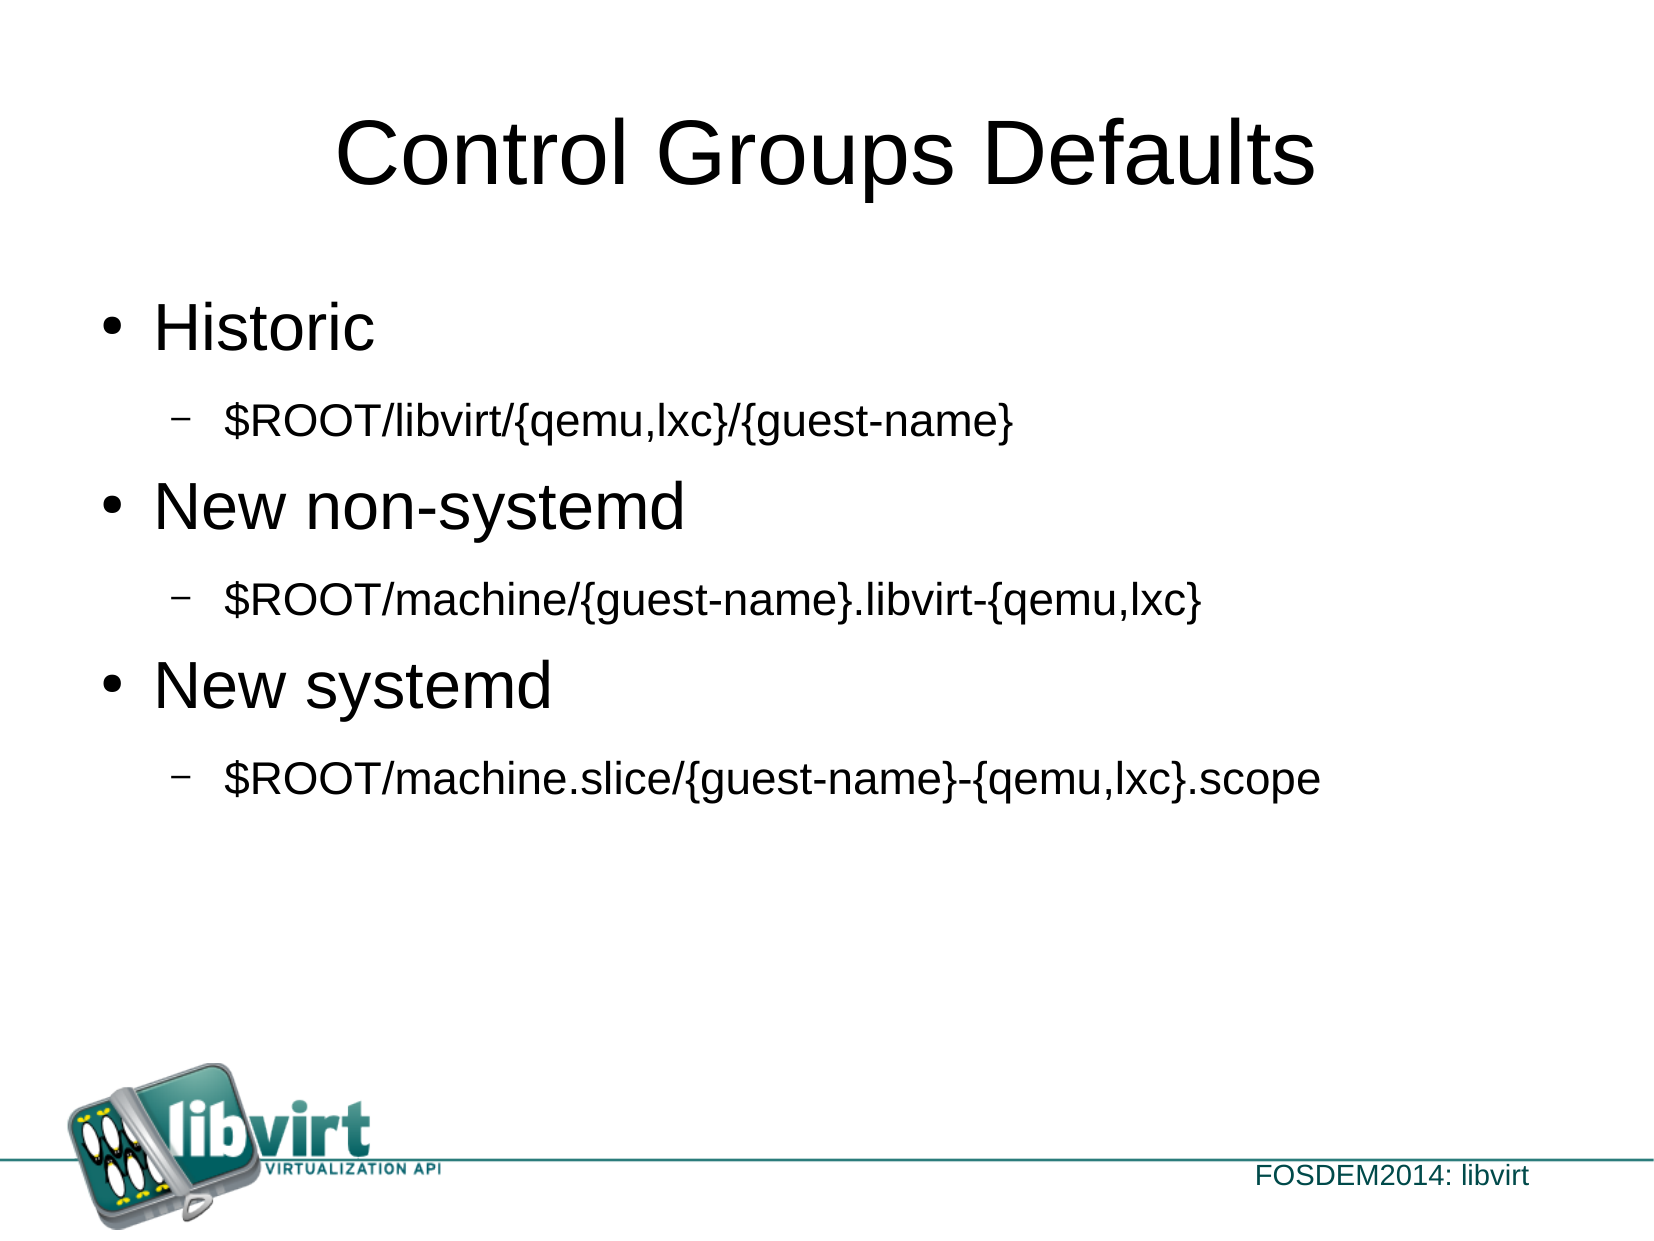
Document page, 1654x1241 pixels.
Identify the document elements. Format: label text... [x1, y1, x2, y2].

list Historic $ROOT/libvirt/{qemu,lxc}/{guest-name} New non-systemd $ROOT/machine/{guest-name}.libvirt-{qemu,lxc} New systemd $ROOT/machine.slice/{guest-name}-{qemu,lxc}.scope [82, 290, 1571, 1010]
title Control Groups Defaults [82, 49, 1571, 257]
picture [0, 1063, 1654, 1230]
